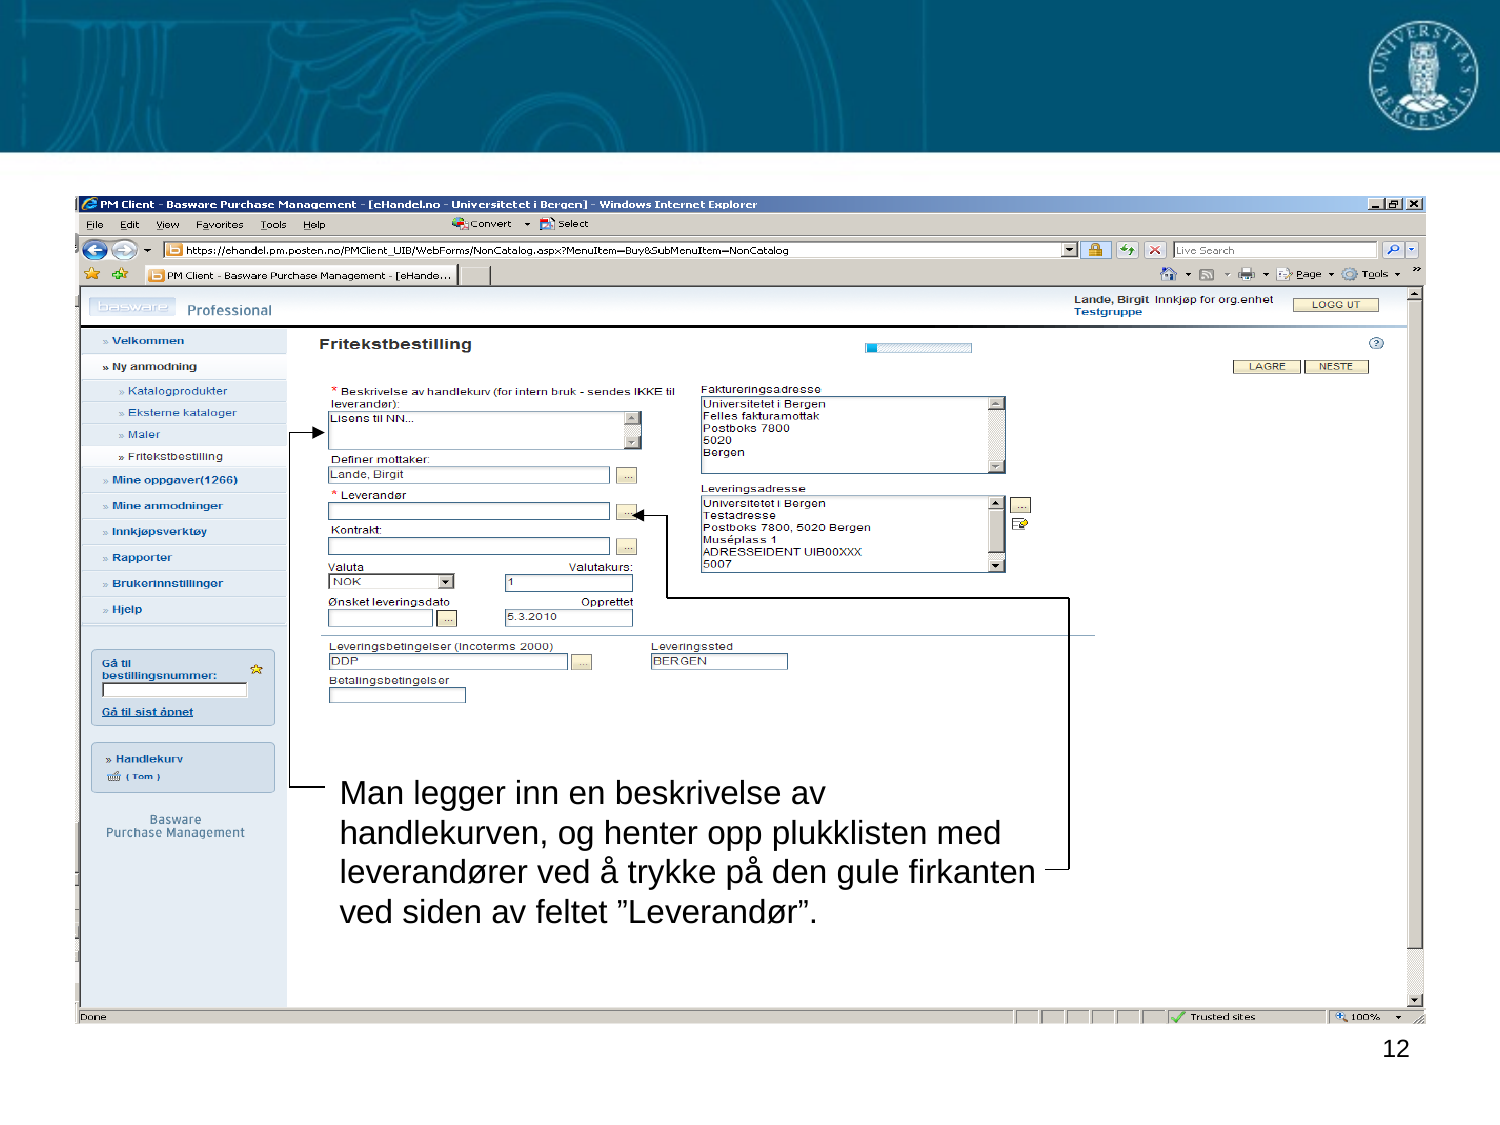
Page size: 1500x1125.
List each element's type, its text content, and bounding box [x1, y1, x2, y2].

picture [1368, 21, 1478, 131]
text_box [75, 196, 1426, 1024]
picture [0, 151, 1500, 1125]
text_box <number> [1074, 1024, 1426, 1103]
text_box Man legger inn en beskrivelse av handlekurven, og henter opp plukklisten med leverandører ved å trykke på den gule firkanten ved siden av feltet ”Leverandør”. [324, 763, 1058, 939]
